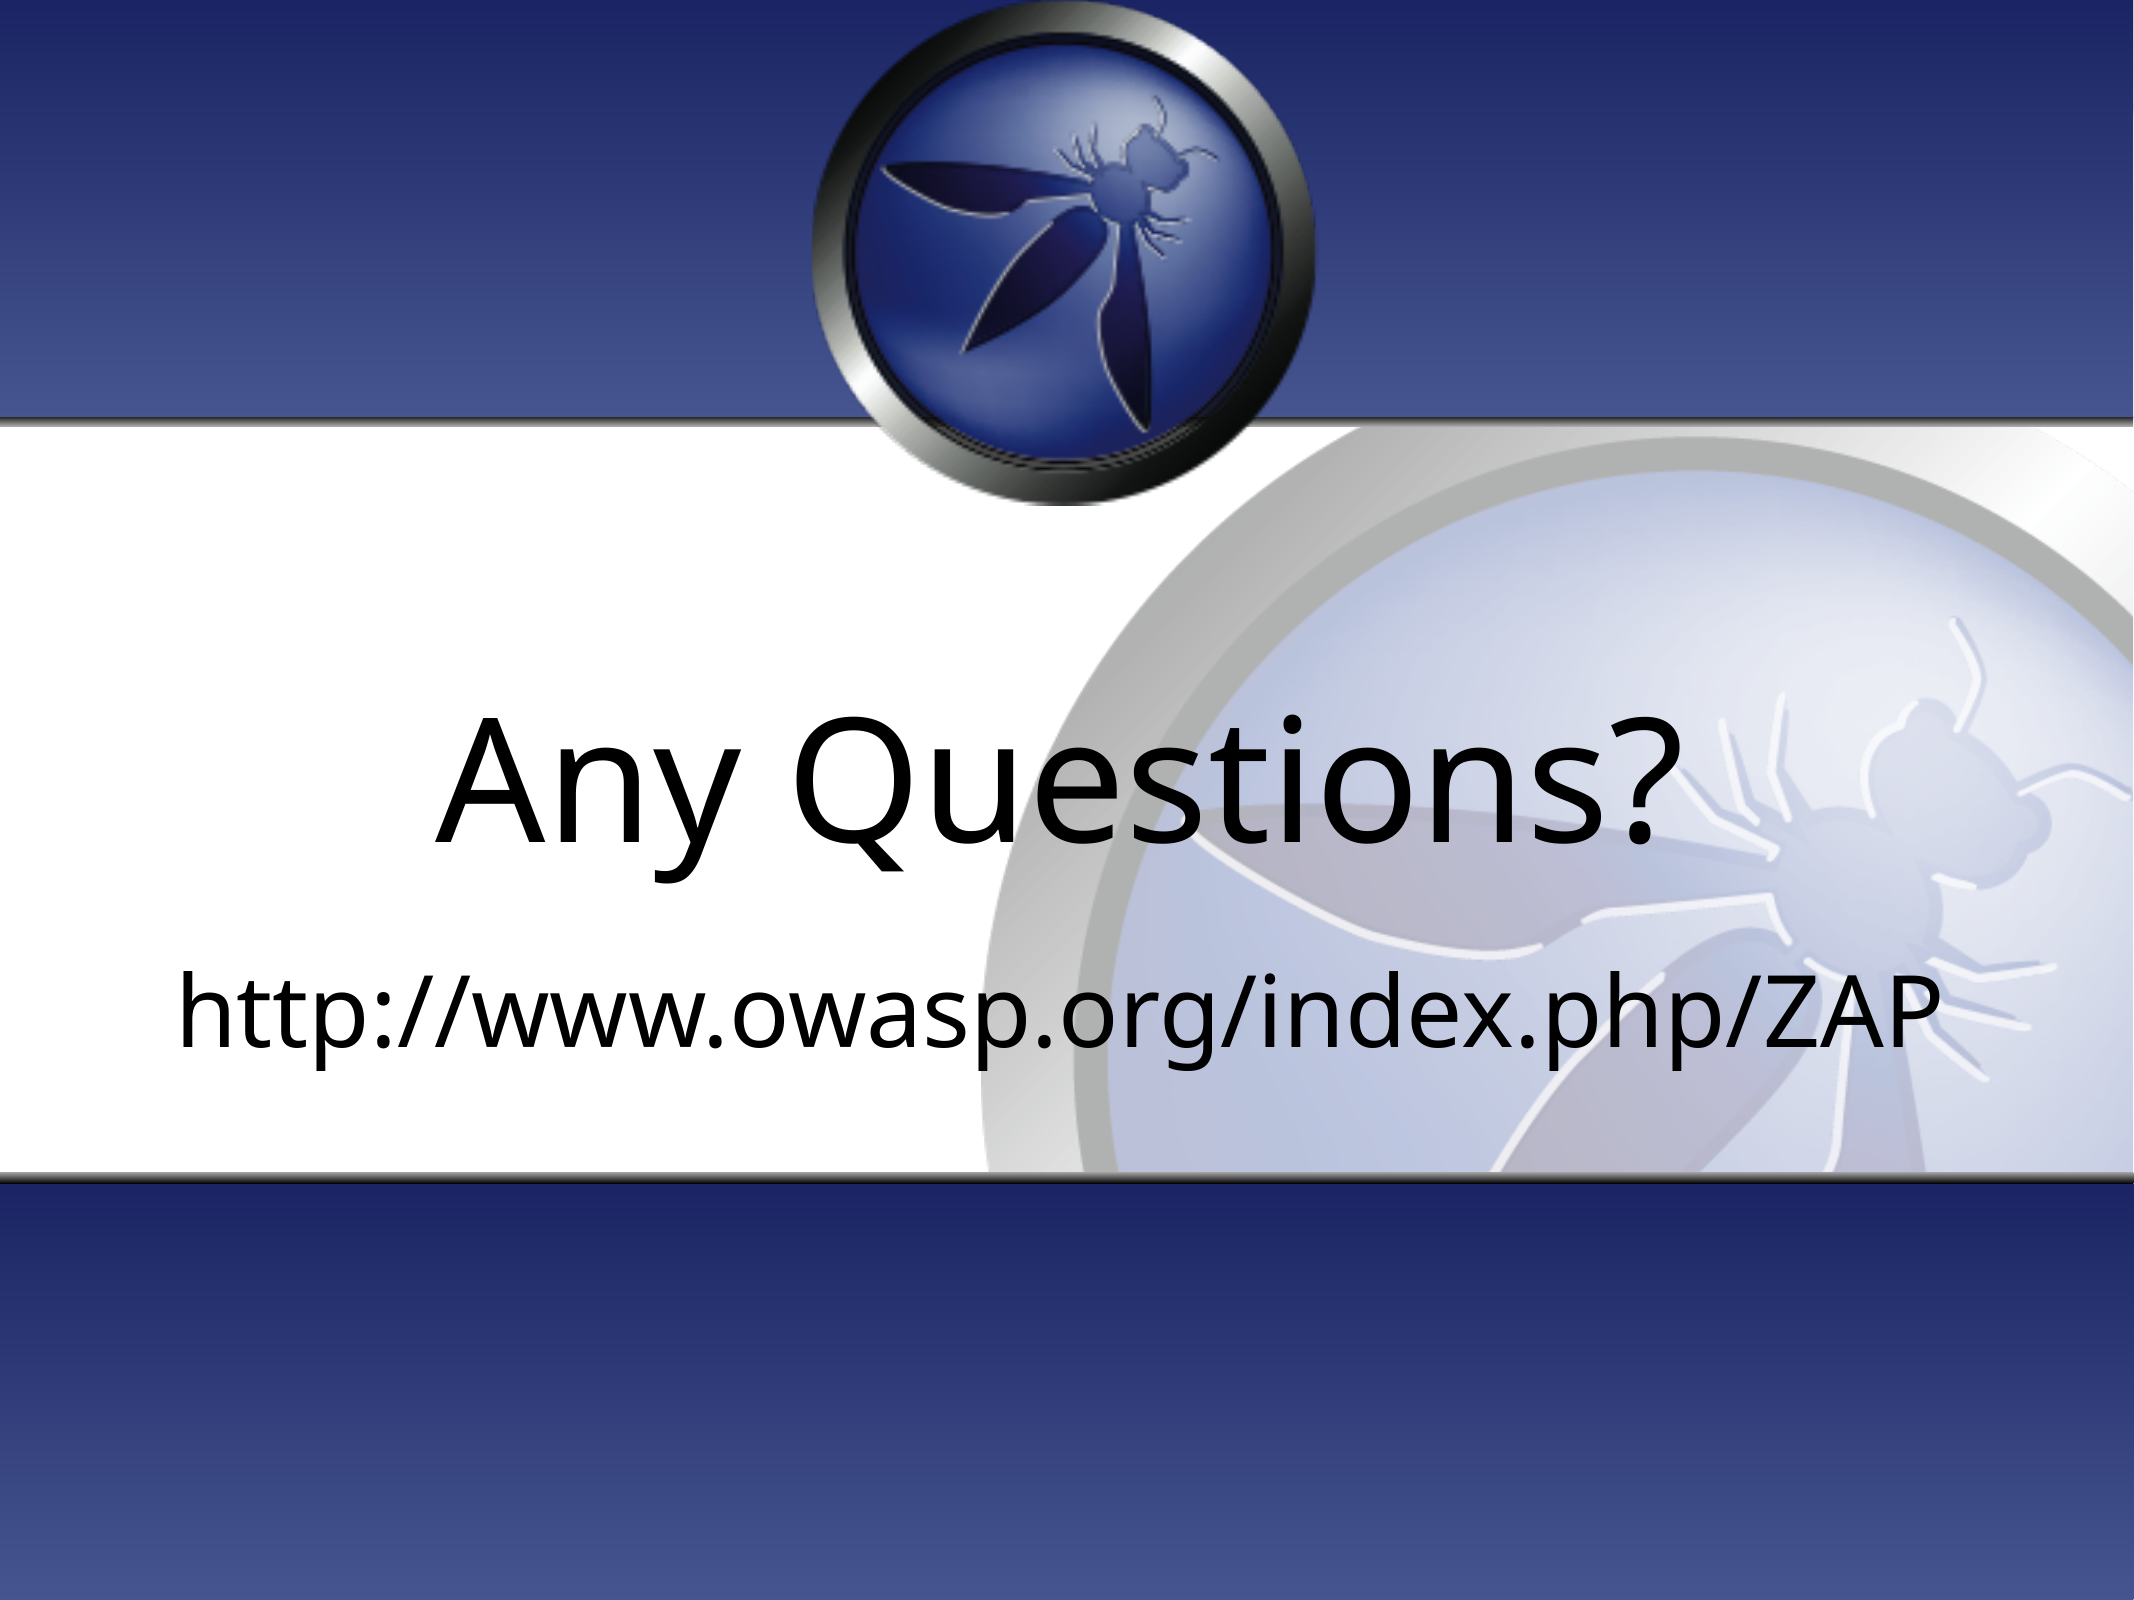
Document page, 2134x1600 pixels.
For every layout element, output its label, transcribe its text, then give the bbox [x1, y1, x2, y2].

title Any Questions? http://www.owasp.org/index.php/ZAP [154, 662, 1967, 1150]
picture [812, 0, 2134, 1600]
